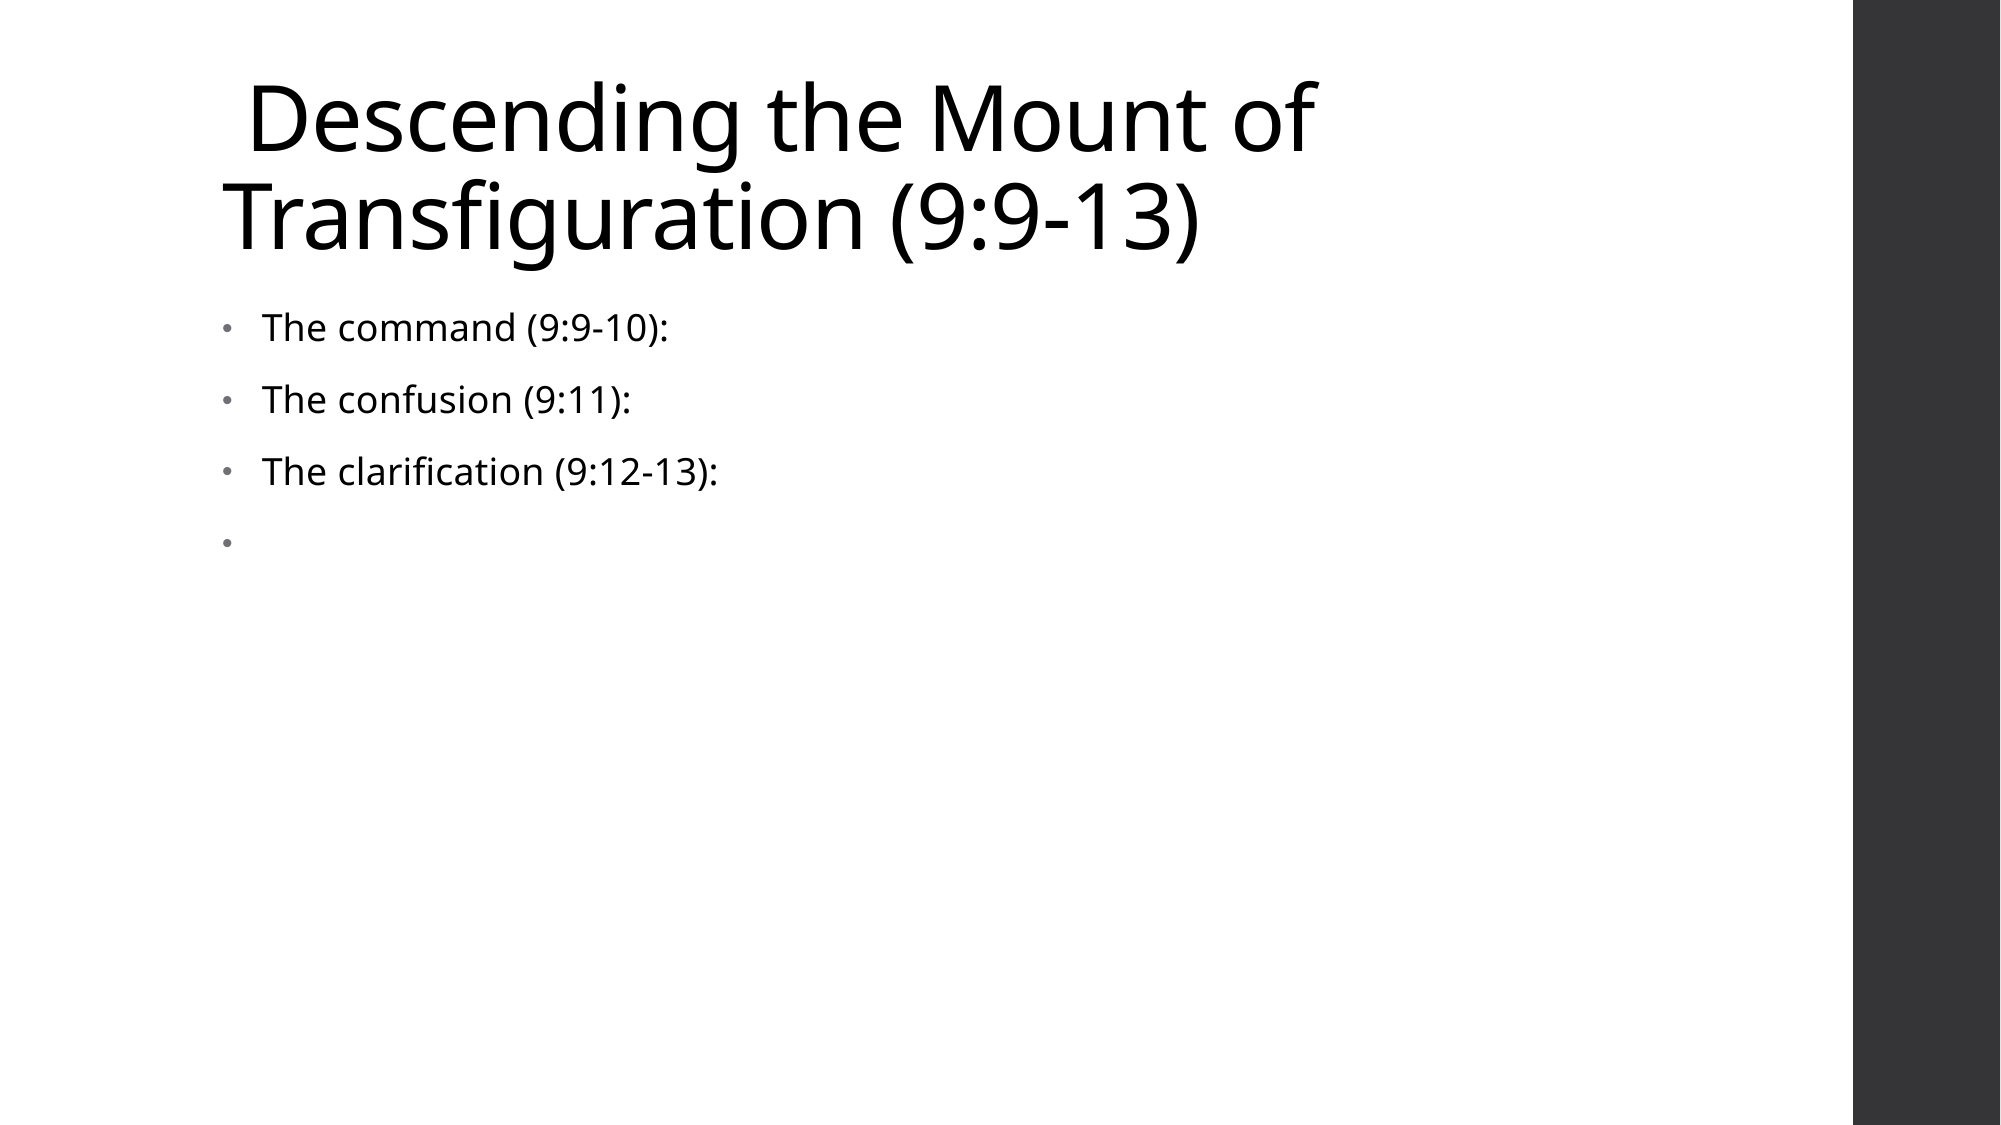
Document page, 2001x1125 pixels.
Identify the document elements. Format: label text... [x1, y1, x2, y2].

title Descending the Mount of Transfiguration (9:9-13) [206, 60, 1797, 278]
list The command (9:9-10): The confusion (9:11): The clarification (9:12-13): [206, 299, 1617, 1014]
